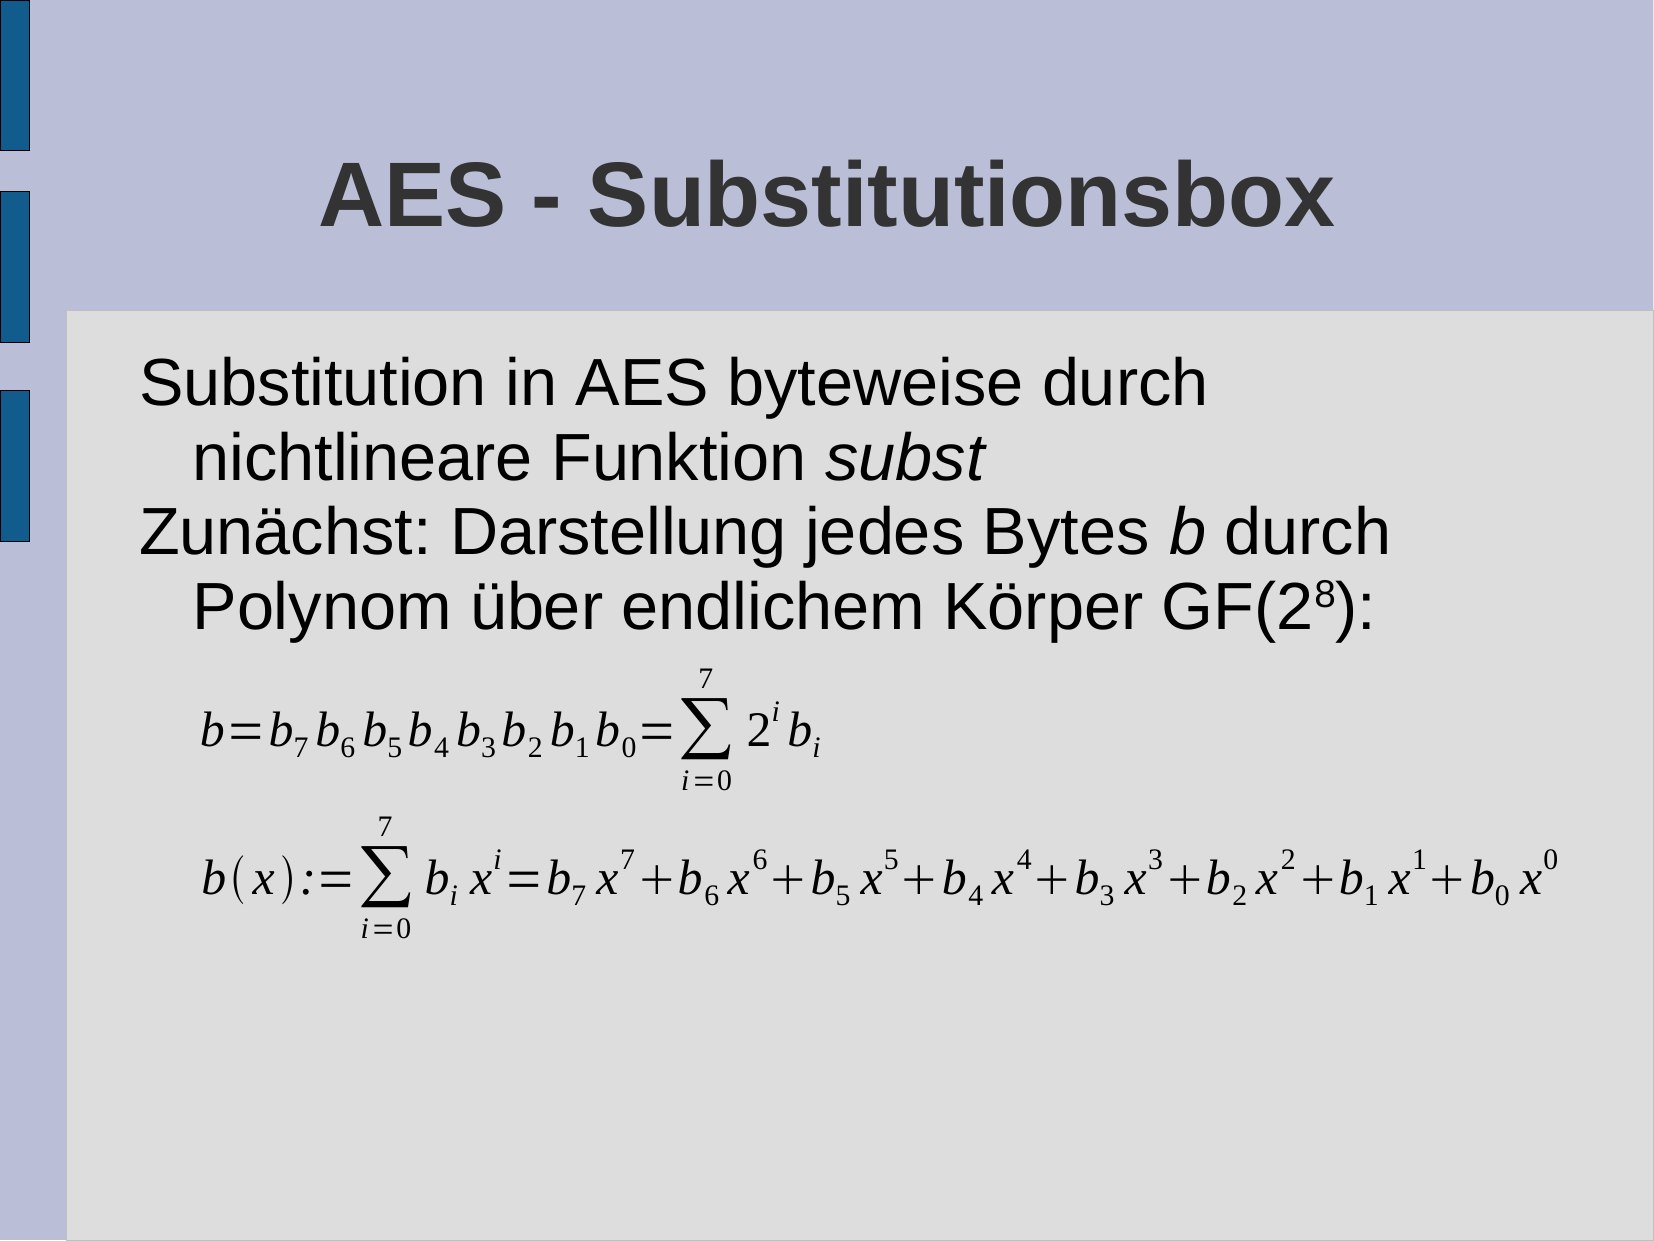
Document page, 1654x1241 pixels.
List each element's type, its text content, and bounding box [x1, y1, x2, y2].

list Substitution in AES byteweise durch nichtlineare Funktion subst Zunächst: Darstellung jedes Bytes b durch Polynom über endlichem Körper GF(28): [121, 344, 1534, 1127]
chart [193, 662, 827, 798]
title AES - Substitutionsbox [121, 91, 1534, 299]
chart [194, 809, 1565, 945]
